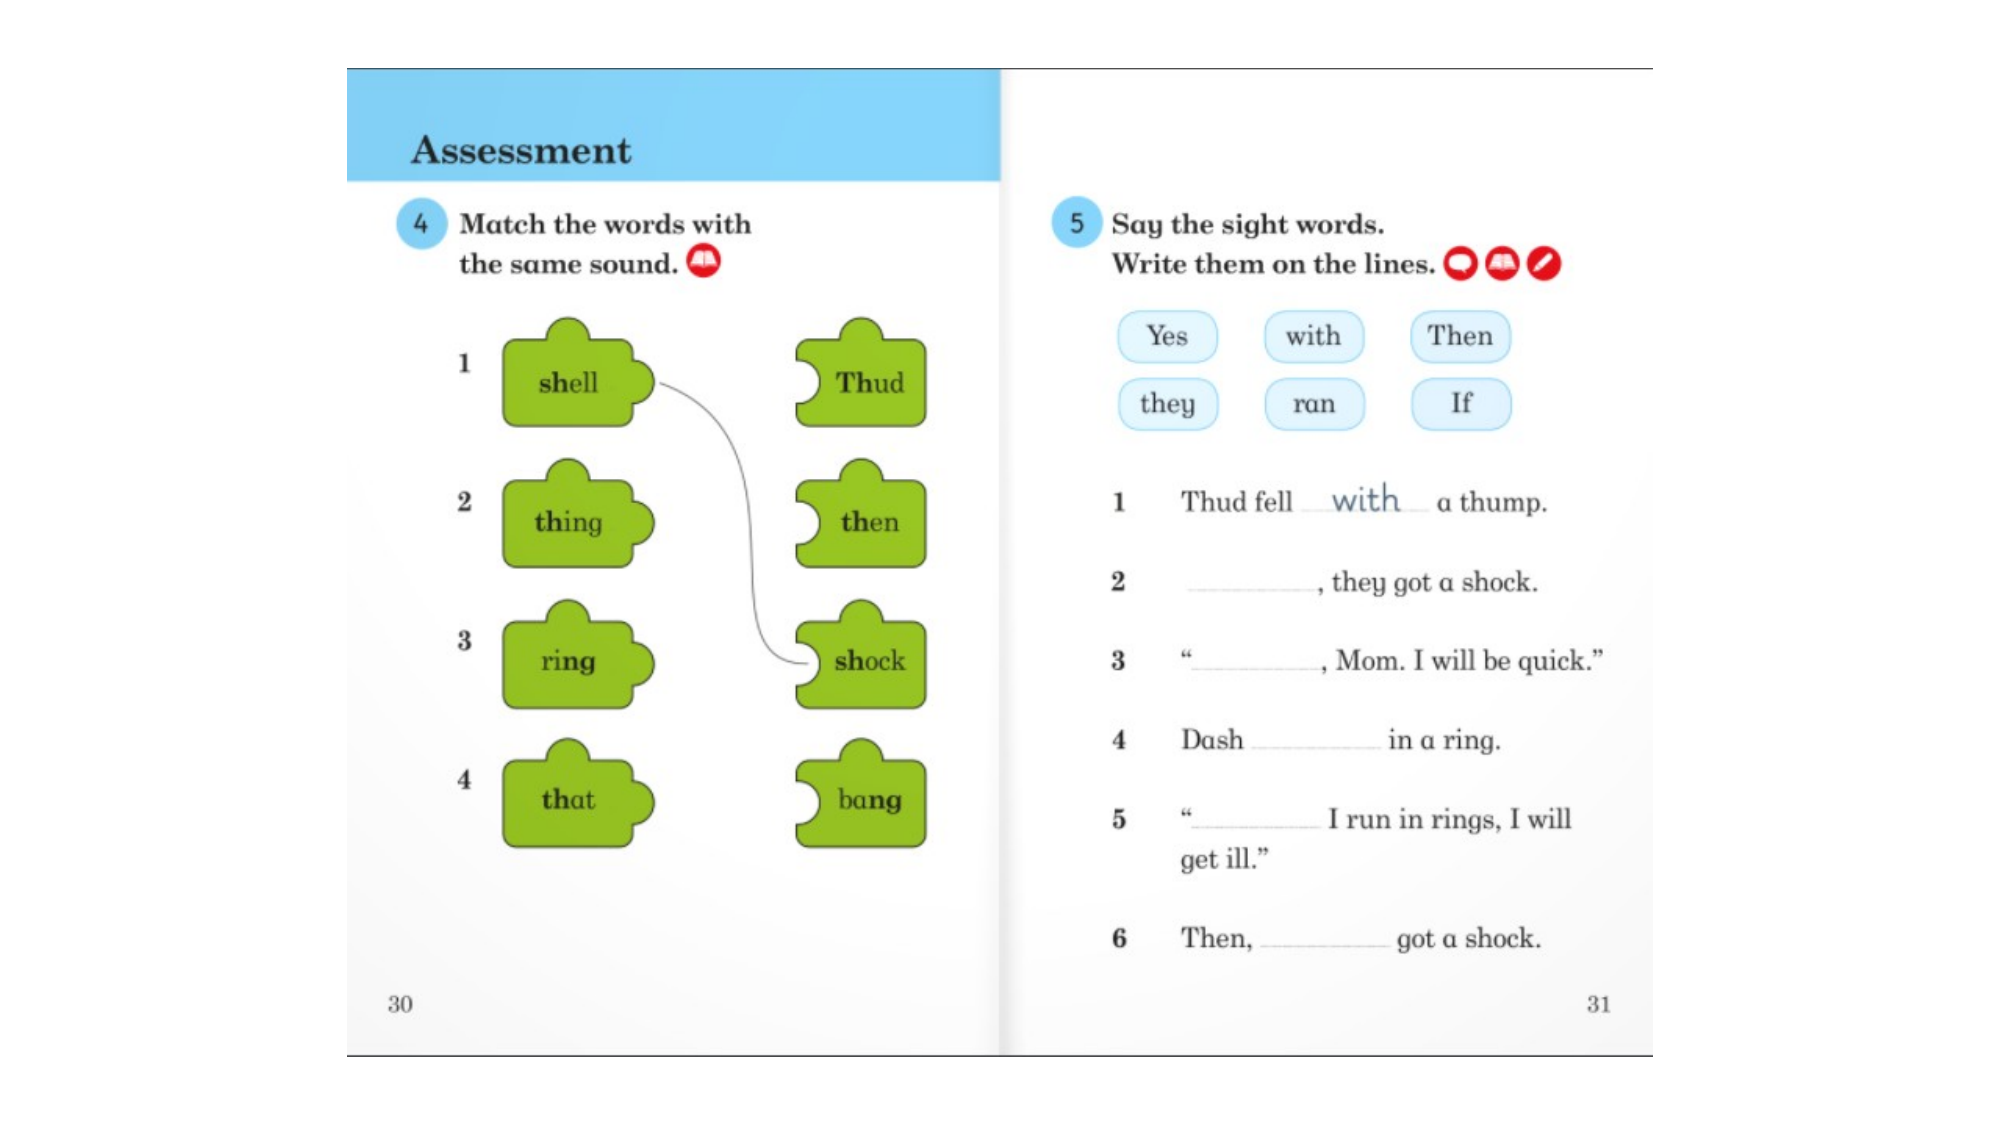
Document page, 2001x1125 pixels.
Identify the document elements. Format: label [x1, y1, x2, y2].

picture [347, 68, 1653, 1057]
